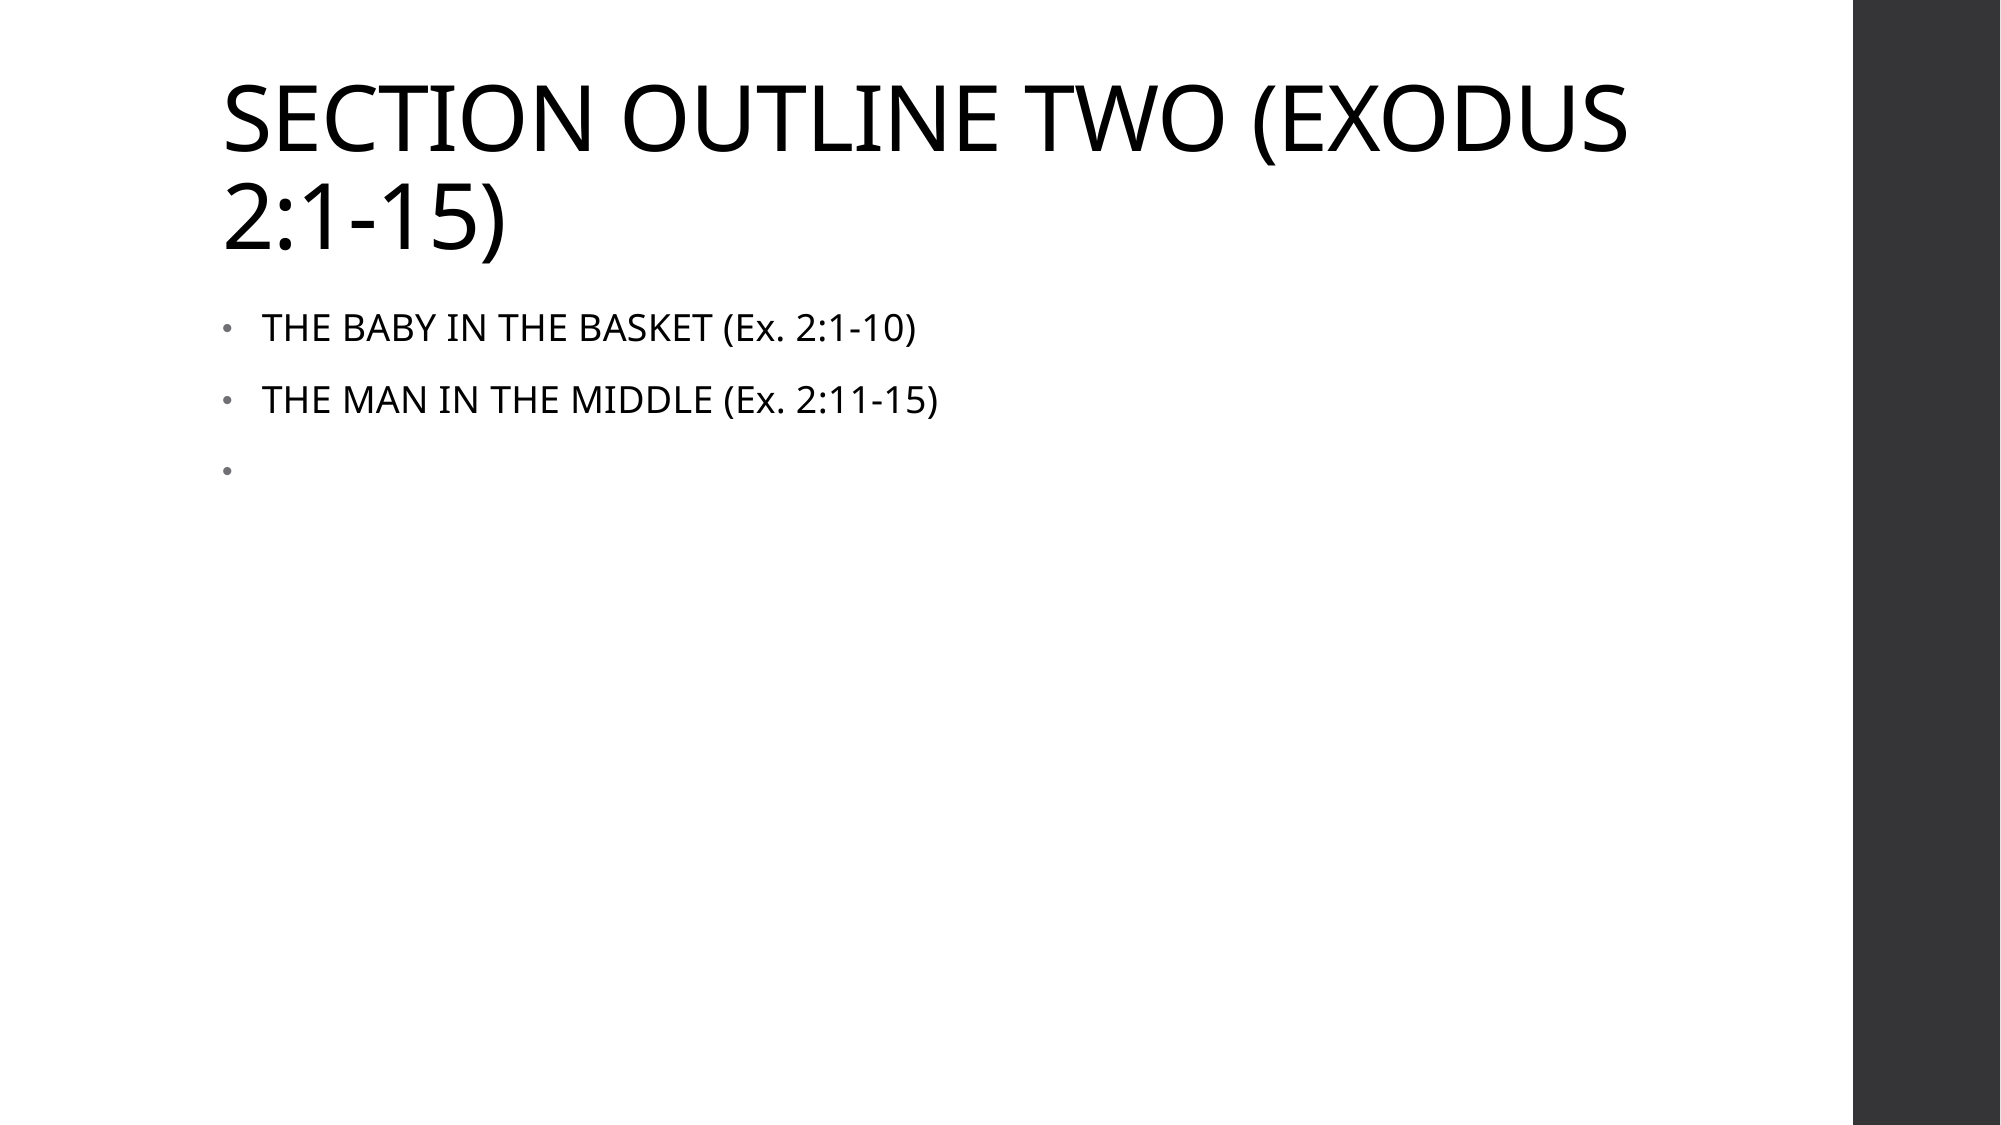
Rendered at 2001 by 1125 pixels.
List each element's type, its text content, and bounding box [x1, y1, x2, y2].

list THE BABY IN THE BASKET (Ex. 2:1-10) THE MAN IN THE MIDDLE (Ex. 2:11-15) [206, 299, 1617, 1014]
title SECTION OUTLINE TWO (EXODUS 2:1-15) [206, 60, 1797, 278]
